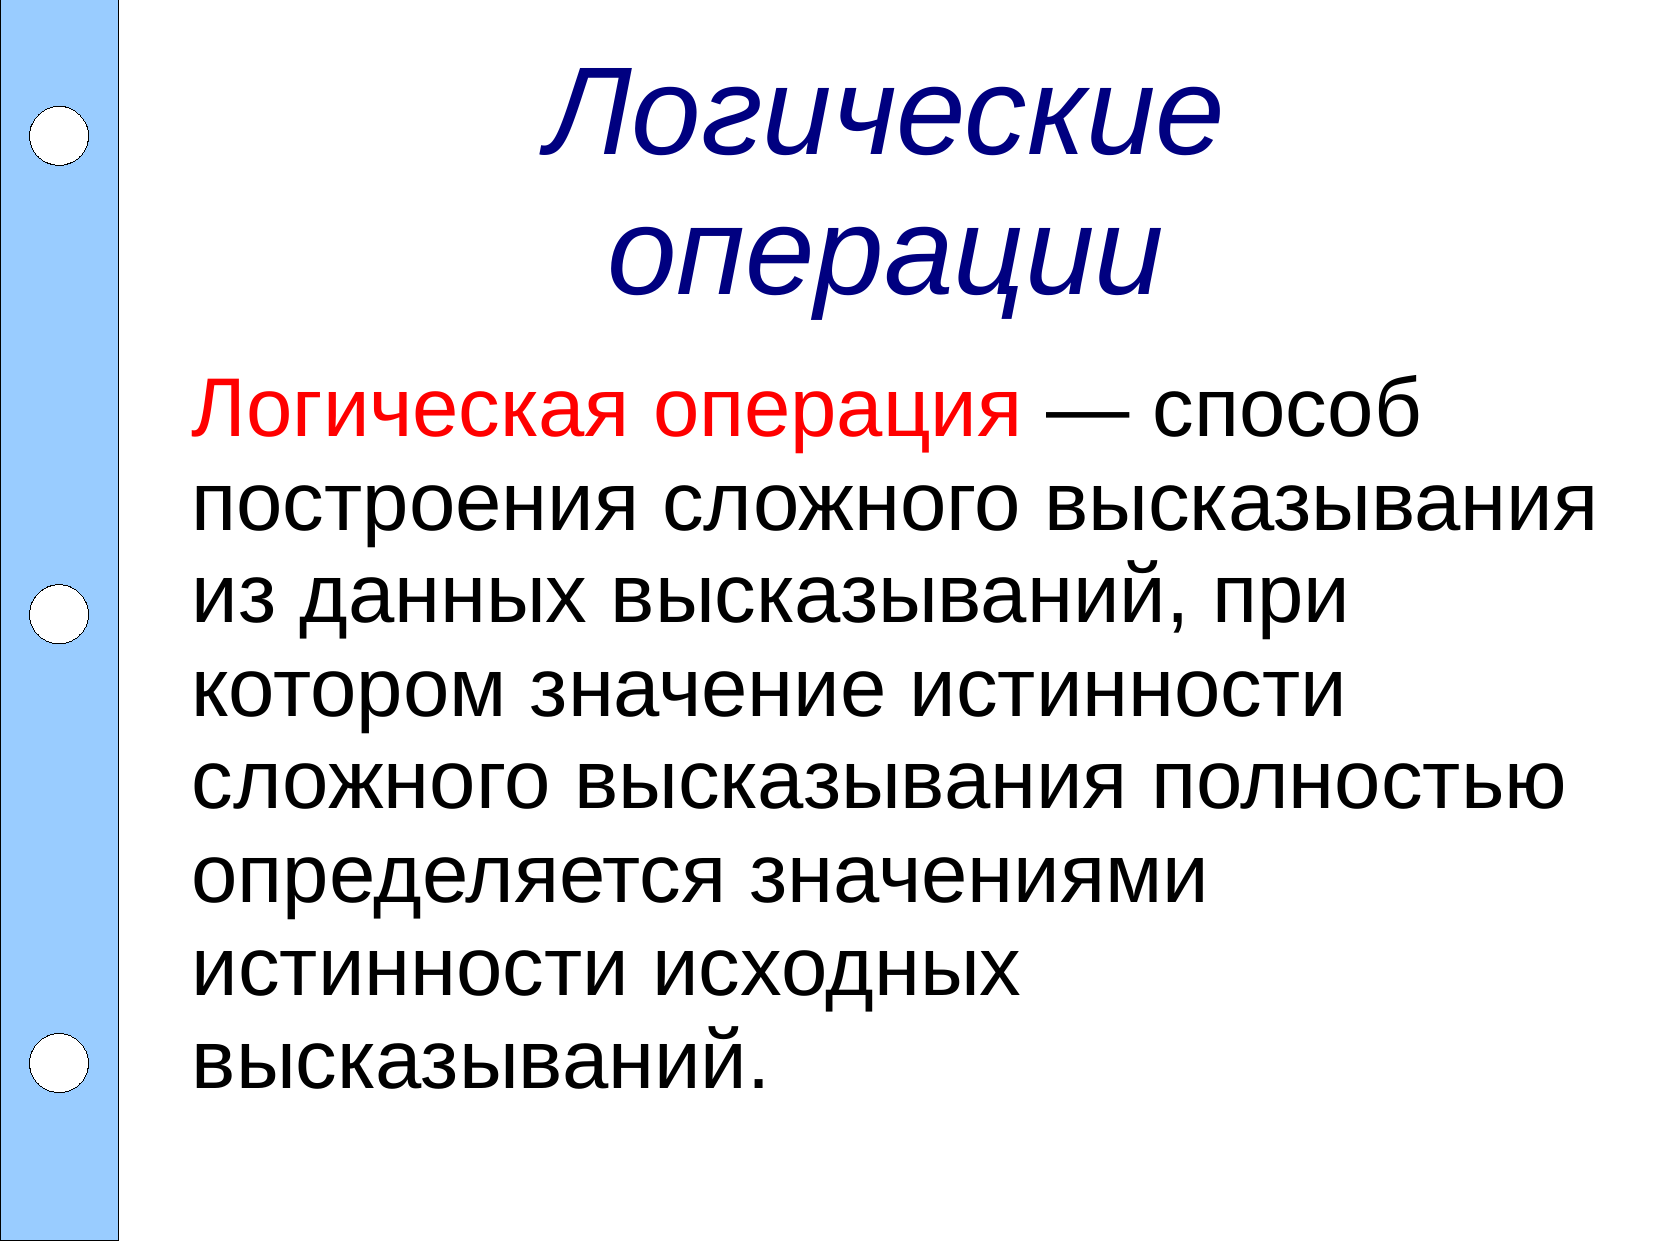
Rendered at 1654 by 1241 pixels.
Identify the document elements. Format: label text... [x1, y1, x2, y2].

text_box [0, 0, 119, 1241]
text_box Логическая операция — способ построения сложного высказывания из данных высказываний, при котором значение истинности сложного высказывания полностью определяется значениями истинности исходных высказываний. [177, 354, 1625, 1114]
text_box Логические операции [354, 33, 1418, 329]
